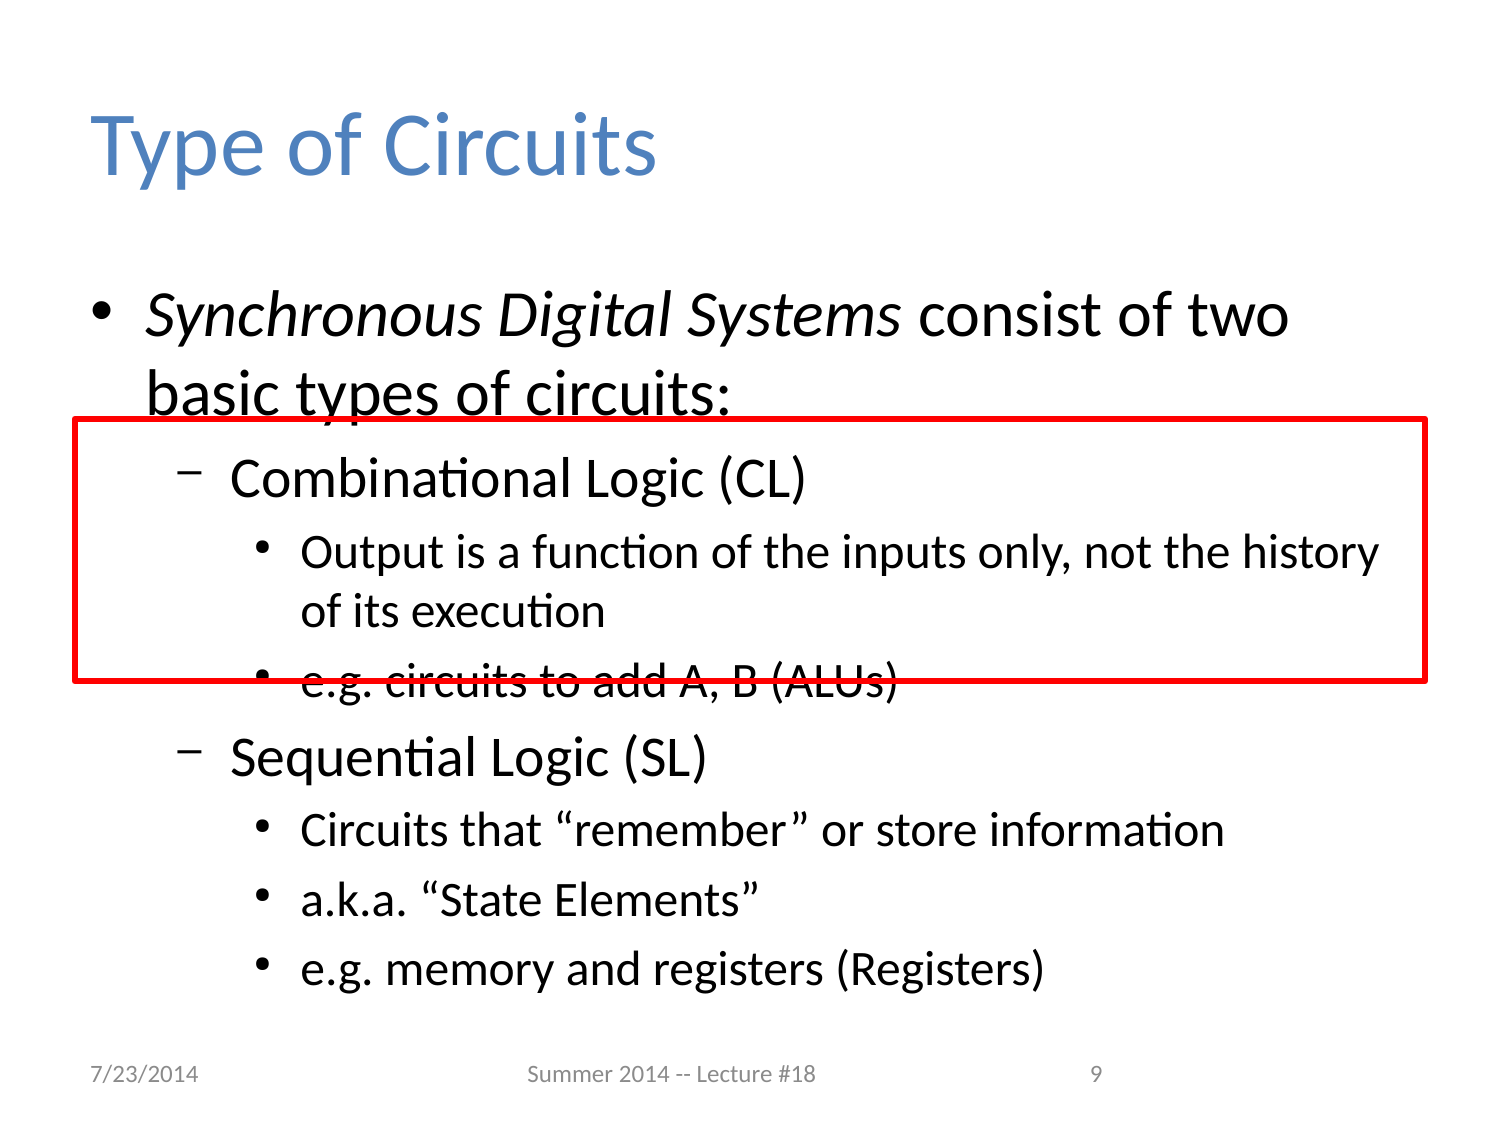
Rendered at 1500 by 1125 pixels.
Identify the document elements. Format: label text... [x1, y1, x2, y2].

list Synchronous Digital Systems consist of two basic types of circuits: Combinational Logic (CL) Output is a function of the inputs only, not the history of its execution e.g. circuits to add A, B (ALUs) Sequential Logic (SL) Circuits that “remember” or store information a.k.a. “State Elements” e.g. memory and registers (Registers) [78, 422, 1422, 678]
title Type of Circuits [75, 45, 1425, 233]
list Synchronous Digital Systems consist of two basic types of circuits: Combinational Logic (CL) Output is a function of the inputs only, not the history of its execution e.g. circuits to add A, B (ALUs) Sequential Logic (SL) Circuits that “remember” or store information a.k.a. “State Elements” e.g. memory and registers (Registers) [75, 262, 1425, 416]
slide_number 7/23/2014 [75, 1042, 425, 1103]
list Synchronous Digital Systems consist of two basic types of circuits: Combinational Logic (CL) Output is a function of the inputs only, not the history of its execution e.g. circuits to add A, B (ALUs) Sequential Logic (SL) Circuits that “remember” or store information a.k.a. “State Elements” e.g. memory and registers (Registers) [75, 684, 1425, 1005]
slide_number <number> [1074, 1042, 1425, 1103]
footer Summer 2014 -- Lecture #18 [512, 1042, 988, 1103]
